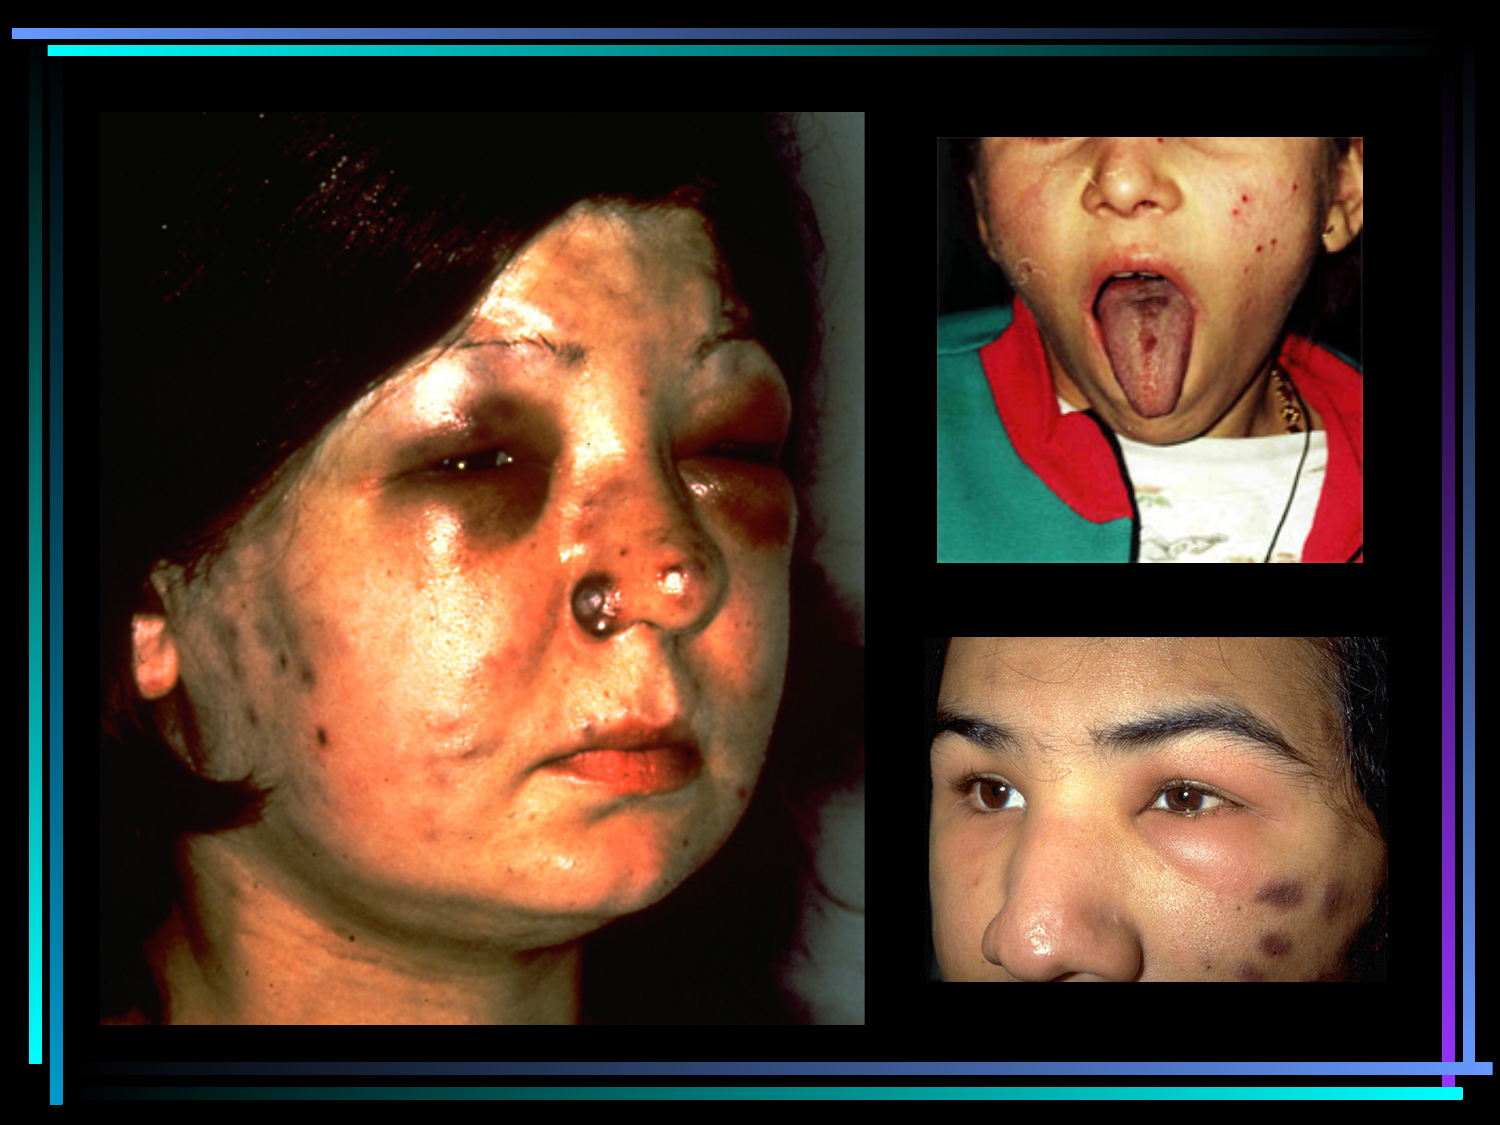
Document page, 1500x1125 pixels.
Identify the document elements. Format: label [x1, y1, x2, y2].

picture [99, 112, 865, 1025]
picture [937, 137, 1363, 563]
picture [924, 637, 1388, 982]
